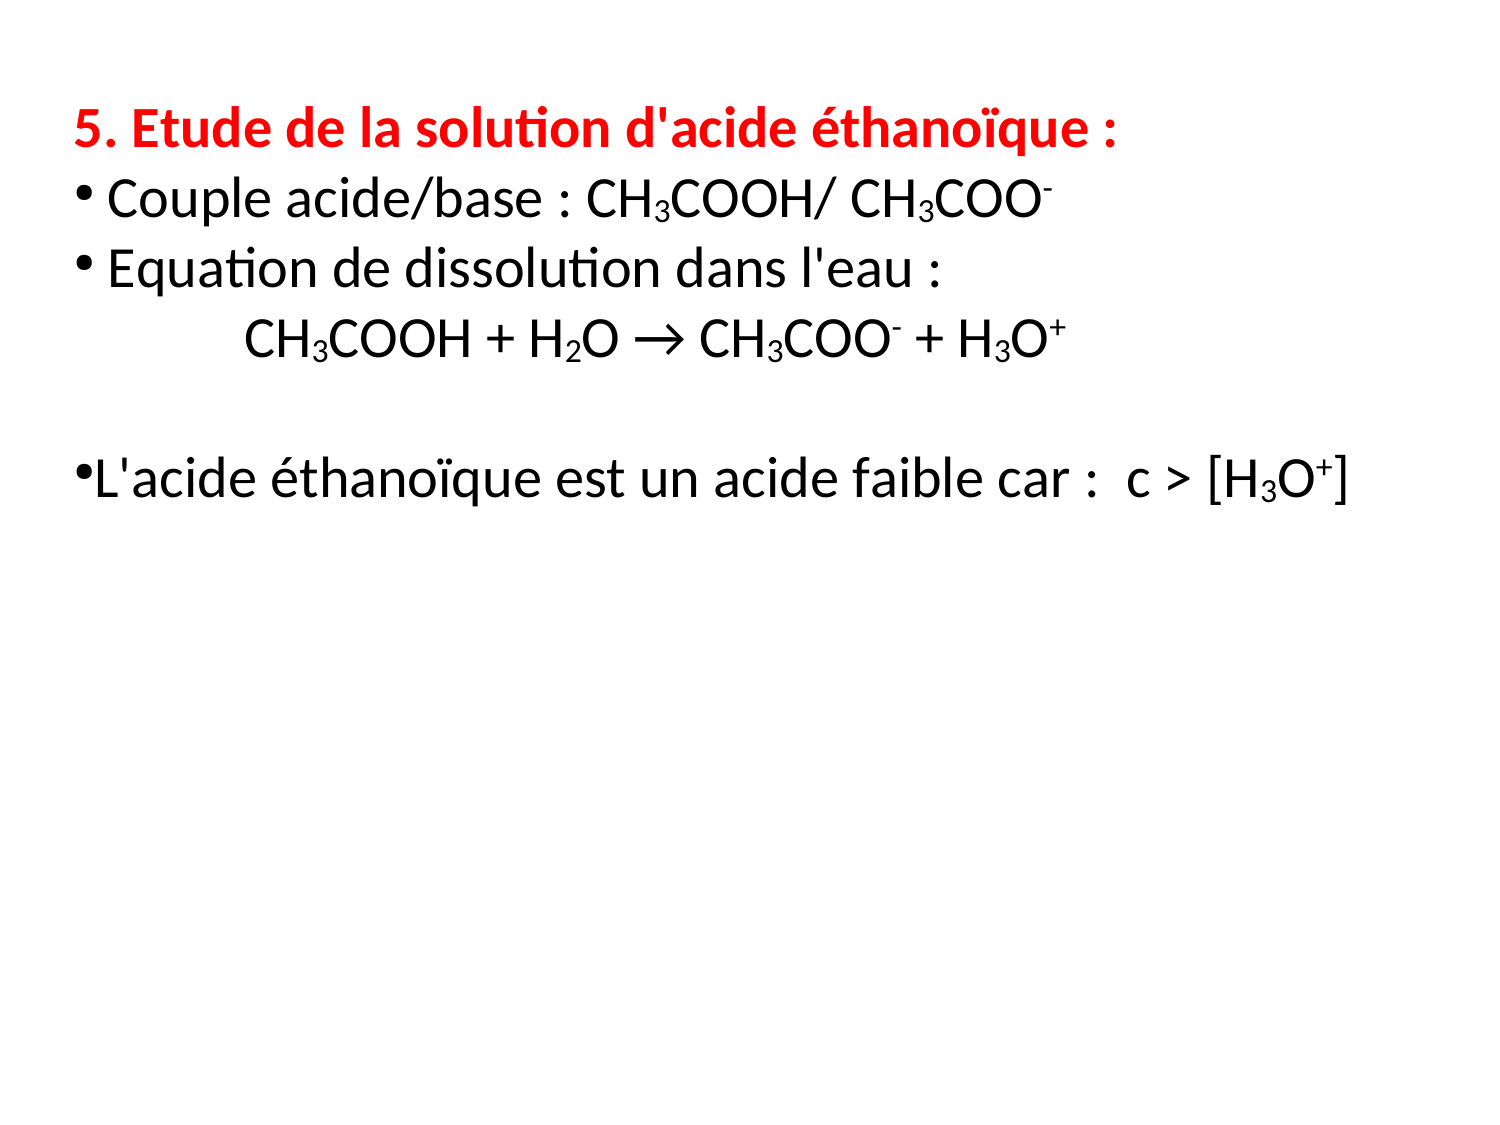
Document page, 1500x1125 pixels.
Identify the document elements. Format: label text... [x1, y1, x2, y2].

text_box 5. Etude de la solution d'acide éthanoïque : Couple acide/base : CH3COOH/ CH3COO- Equation de dissolution dans l'eau : CH3COOH + H2O → CH3COO- + H3O+ L'acide éthanoïque est un acide faible car : c > [H3O+] [59, 81, 1388, 715]
